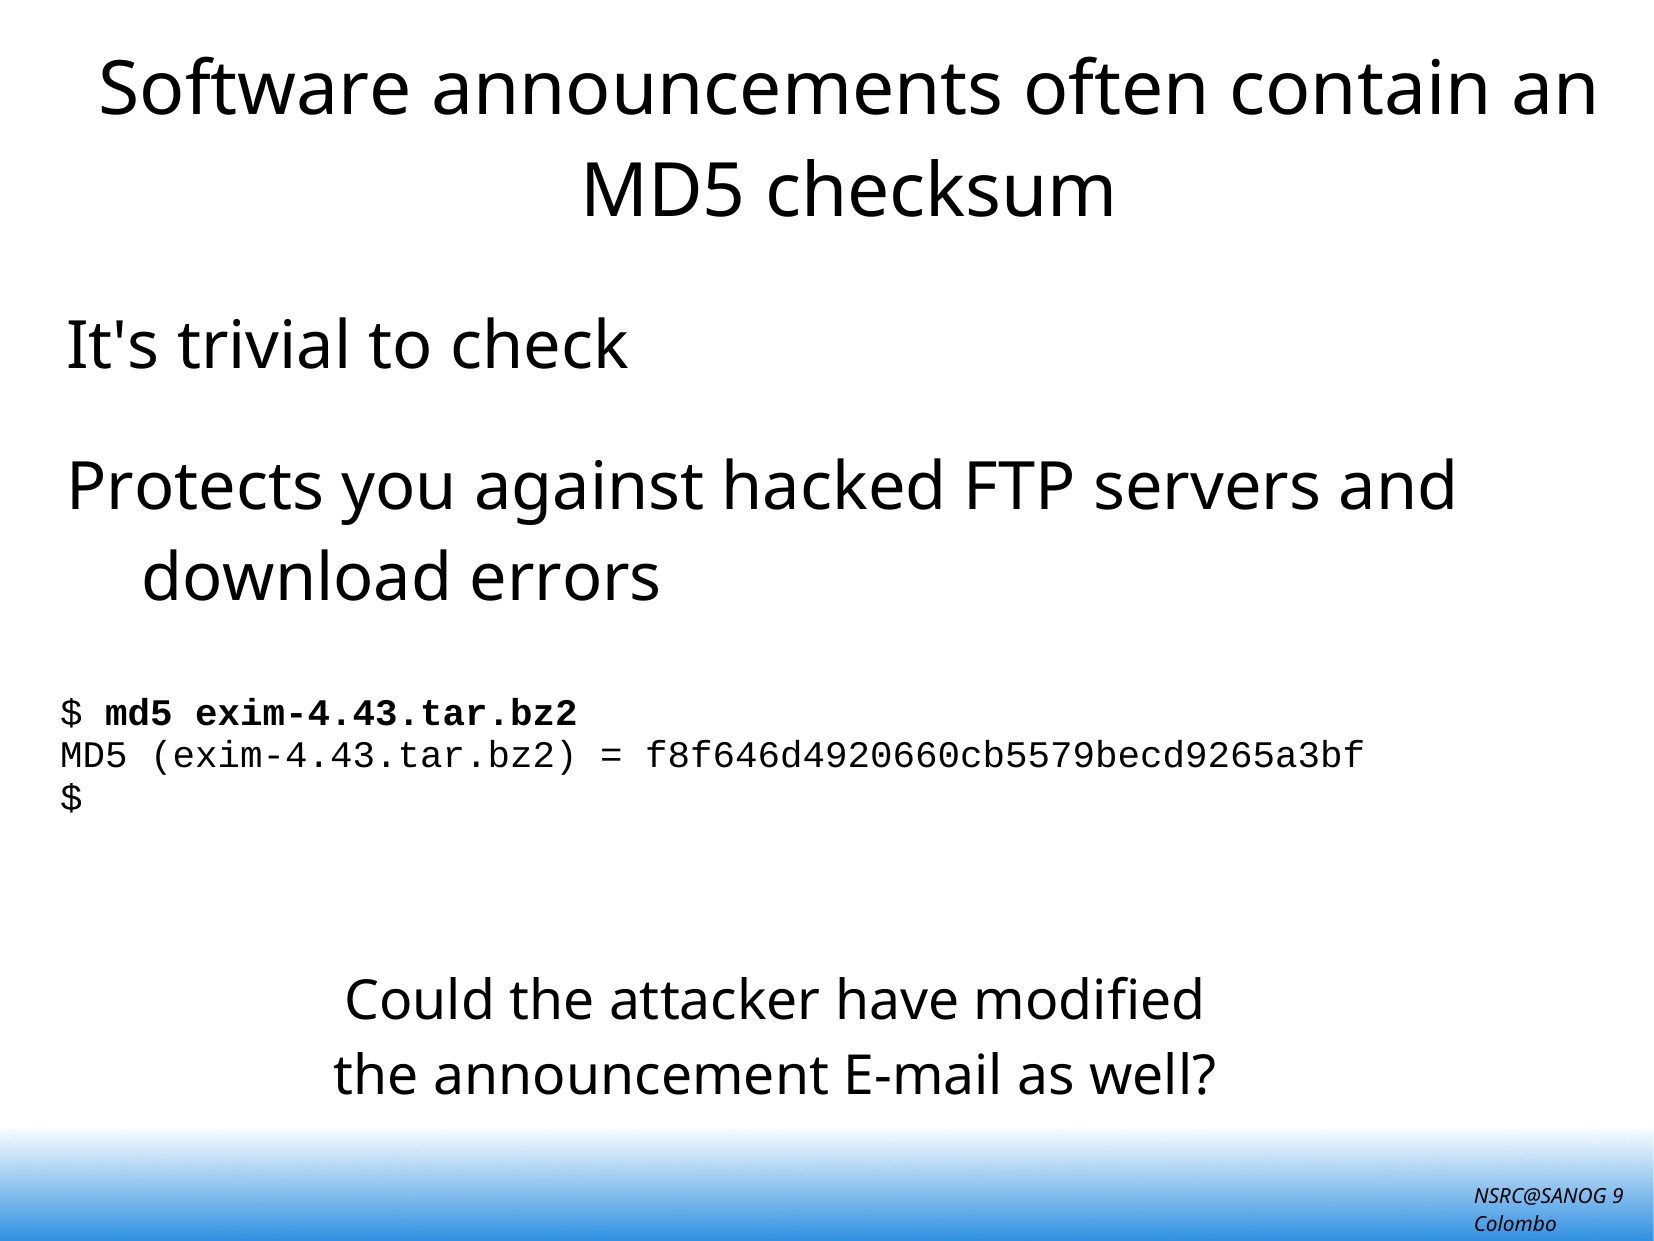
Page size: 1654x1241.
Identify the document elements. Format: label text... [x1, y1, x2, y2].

text_box Could the attacker have modified the announcement E-mail as well? [333, 960, 1218, 1111]
picture [0, 1124, 1654, 1241]
text_box $ md5 exim-4.43.tar.bz2 MD5 (exim-4.43.tar.bz2) = f8f646d4920660cb5579becd9265a3bf $ [41, 684, 1613, 860]
title Software announcements often contain an MD5 checksum [76, 33, 1623, 223]
list It's trivial to check Protects you against hacked FTP servers and download errors [66, 297, 1531, 605]
